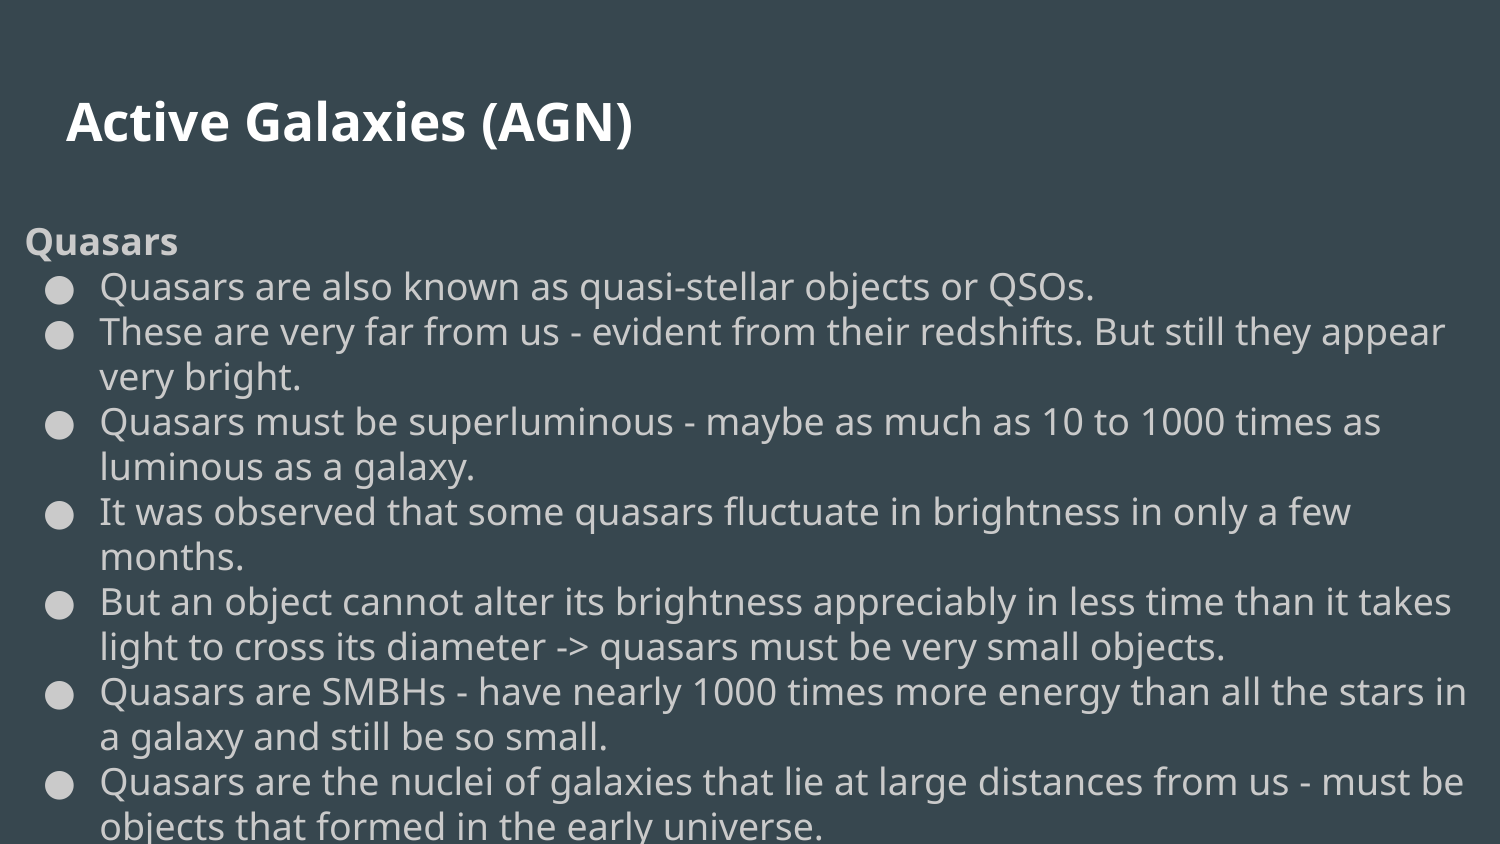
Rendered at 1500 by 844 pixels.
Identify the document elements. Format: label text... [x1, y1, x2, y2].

text_box Quasars Quasars are also known as quasi-stellar objects or QSOs. These are very far from us - evident from their redshifts. But still they appear very bright. Quasars must be superluminous - maybe as much as 10 to 1000 times as luminous as a galaxy. It was observed that some quasars fluctuate in brightness in only a few months. But an object cannot alter its brightness appreciably in less time than it takes light to cross its diameter -> quasars must be very small objects. Quasars are SMBHs - have nearly 1000 times more energy than all the stars in a galaxy and still be so small. Quasars are the nuclei of galaxies that lie at large distances from us - must be objects that formed in the early universe. [9, 203, 1491, 844]
title Active Galaxies (AGN) [51, 72, 1449, 167]
